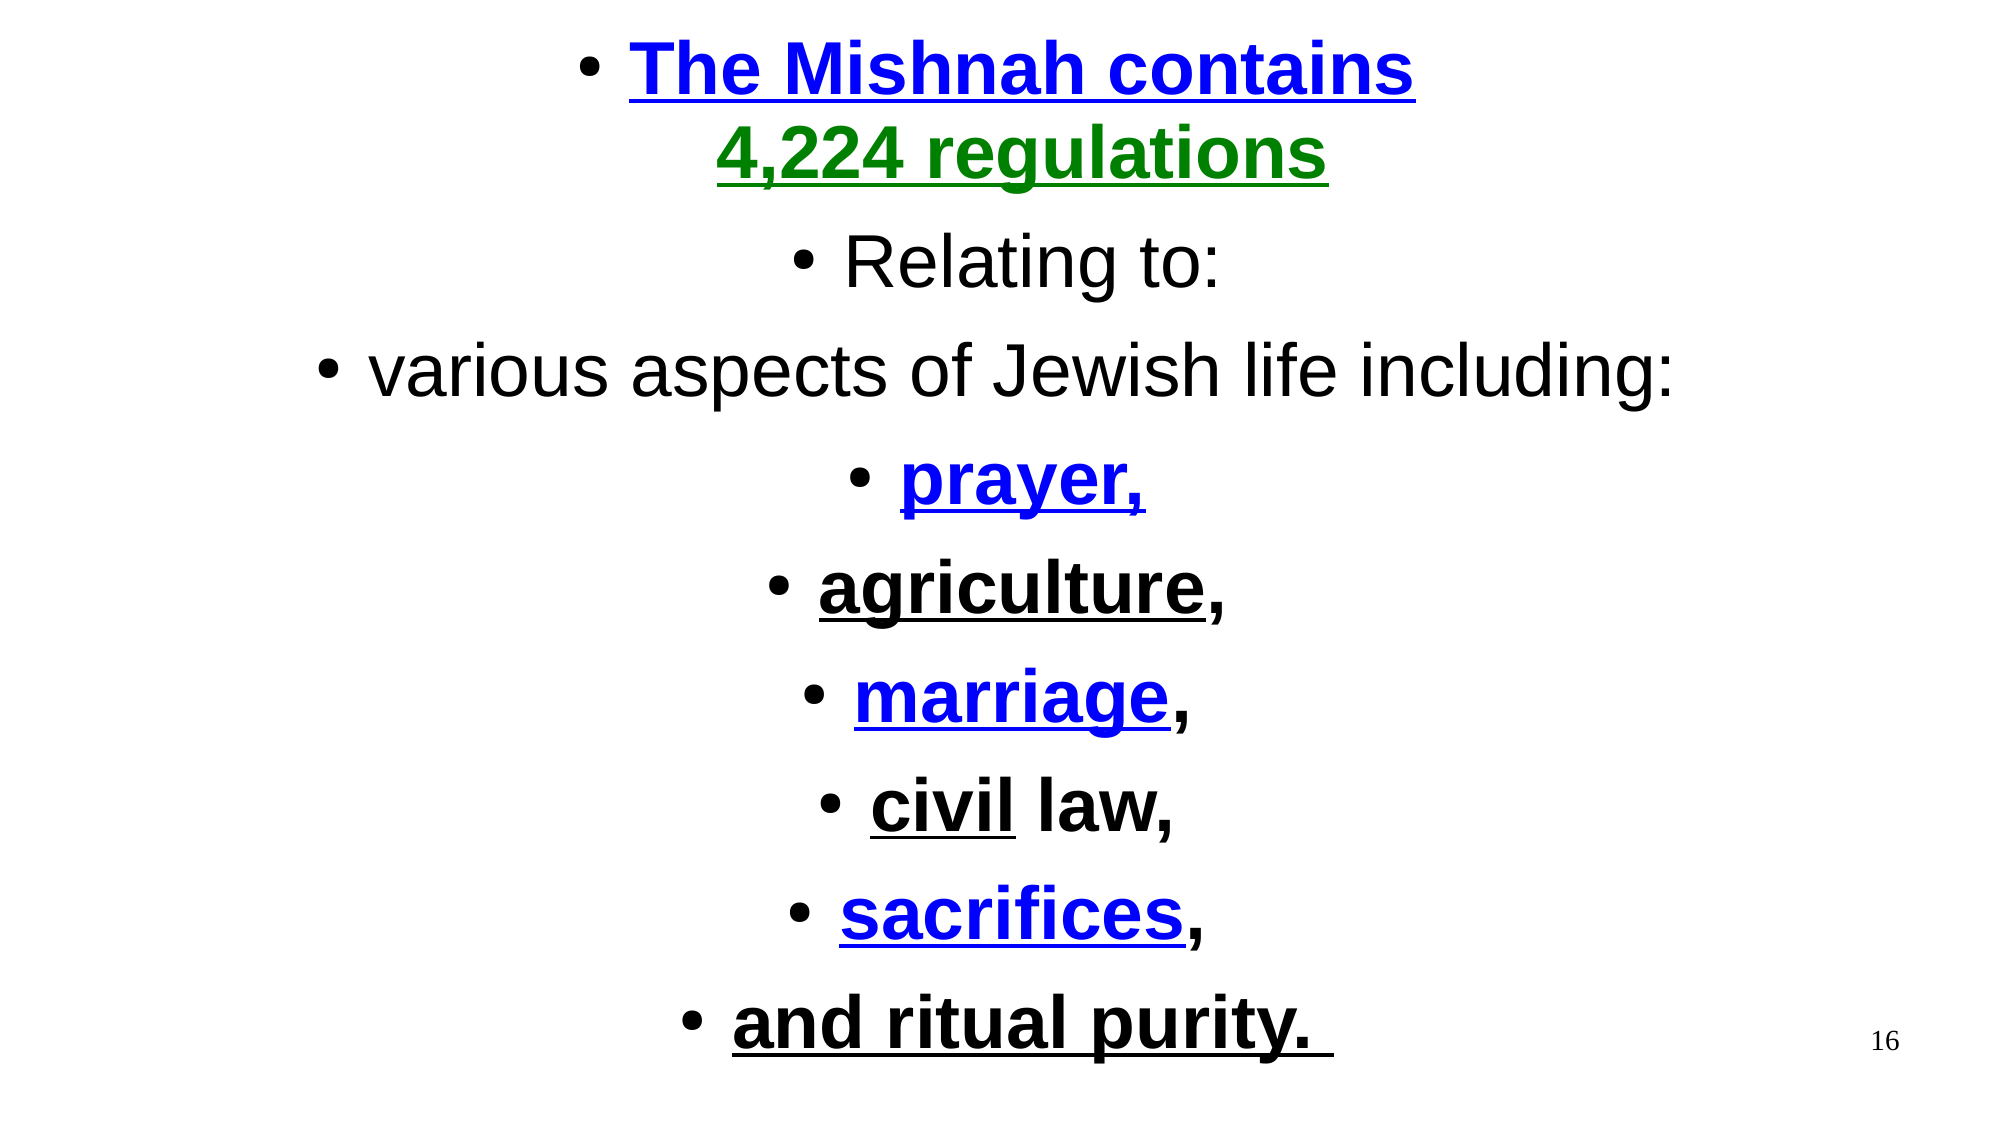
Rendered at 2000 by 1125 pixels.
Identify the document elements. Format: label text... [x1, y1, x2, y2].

list The Mishnah contains 4,224 regulations Relating to: various aspects of Jewish life including: prayer, agriculture, marriage, civil law, sacrifices, and ritual purity. [25, 26, 1971, 1096]
